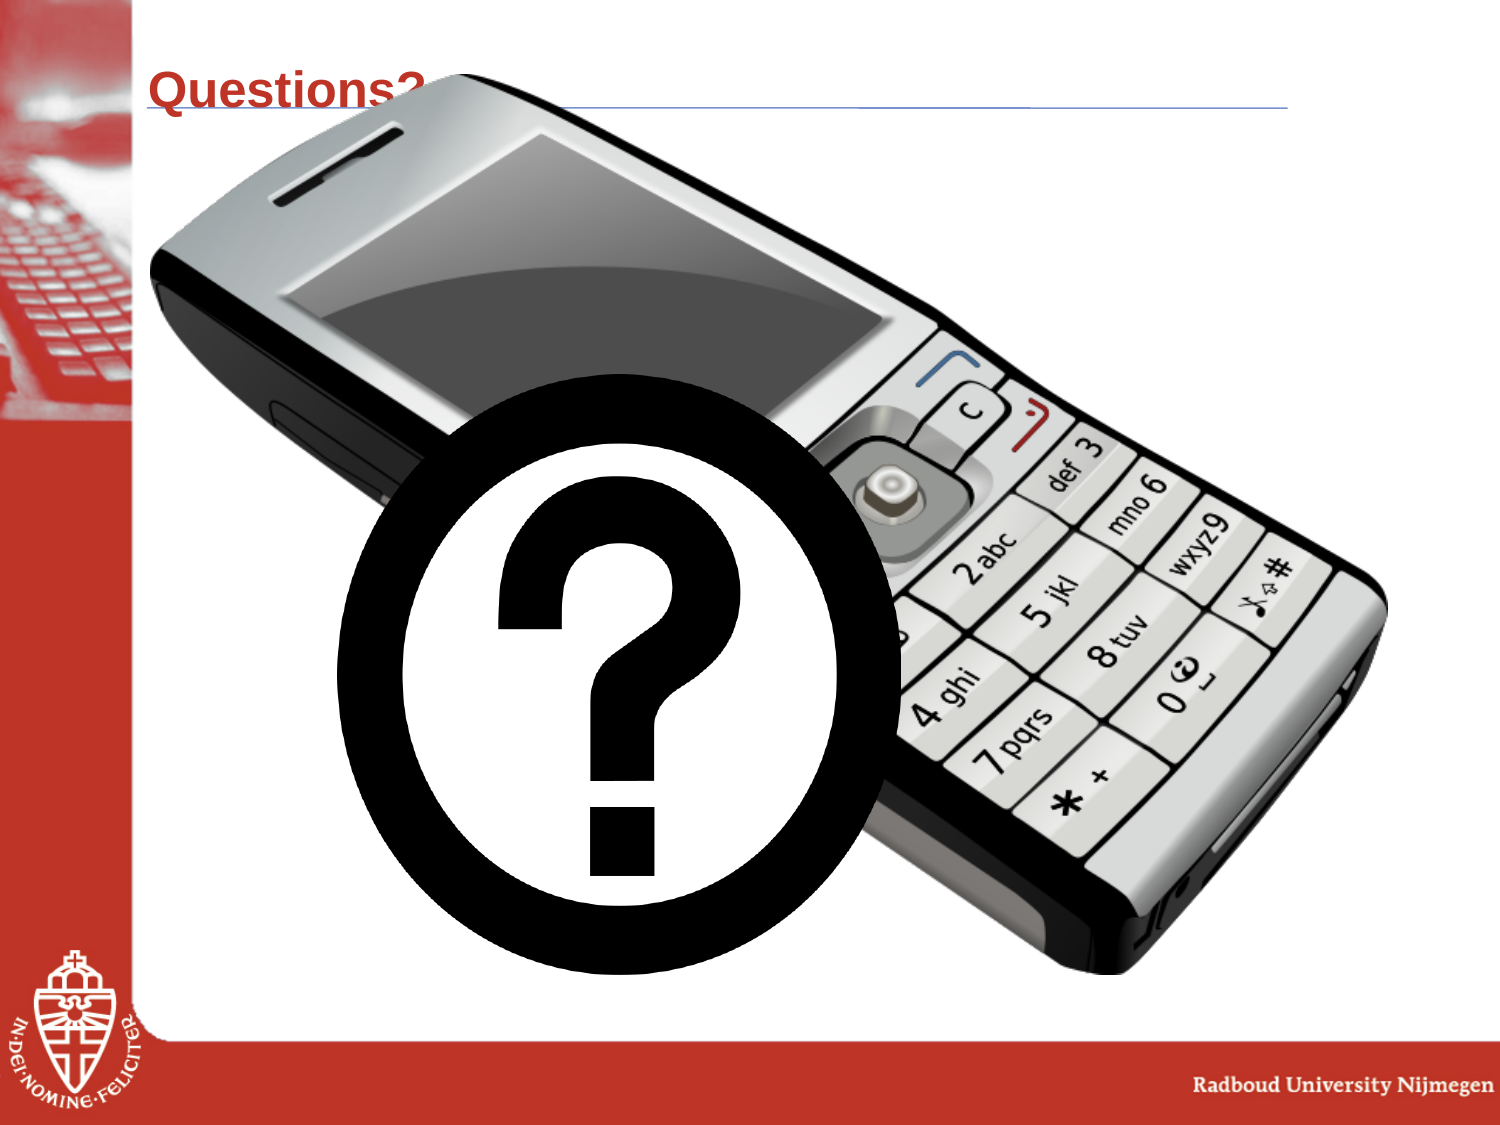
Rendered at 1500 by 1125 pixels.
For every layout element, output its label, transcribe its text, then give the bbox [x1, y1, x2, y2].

title Questions? [147, 0, 1491, 122]
picture [0, 0, 1500, 1125]
